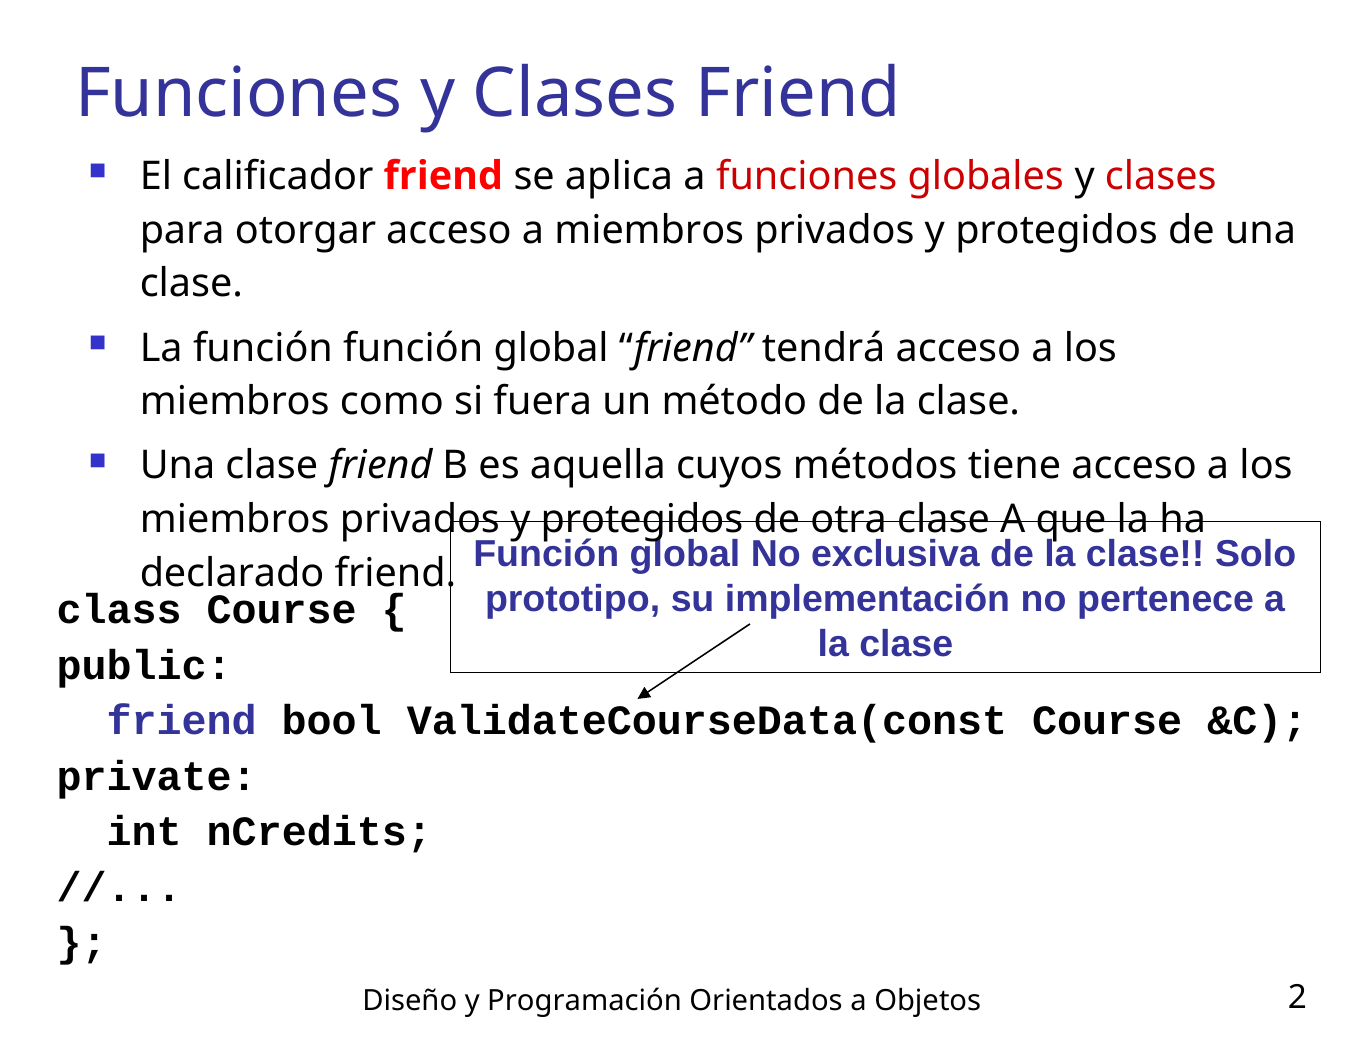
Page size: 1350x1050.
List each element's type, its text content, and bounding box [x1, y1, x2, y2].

title Funciones y Clases Friend [75, 27, 1319, 144]
text_box class Course { public: friend bool ValidateCourseData(const Course &C); private: int nCredits; //... }; [37, 578, 1350, 976]
text_box Función global No exclusiva de la clase!! Solo prototipo, su implementación no pertenece a la clase [450, 521, 1321, 673]
list El calificador friend se aplica a funciones globales y clases para otorgar acceso a miembros privados y protegidos de una clase. La función función global “friend” tendrá acceso a los miembros como si fuera un método de la clase. Una clase friend B es aquella cuyos métodos tiene acceso a los miembros privados y protegidos de otra clase A que la ha declarado friend. [75, 140, 1316, 488]
